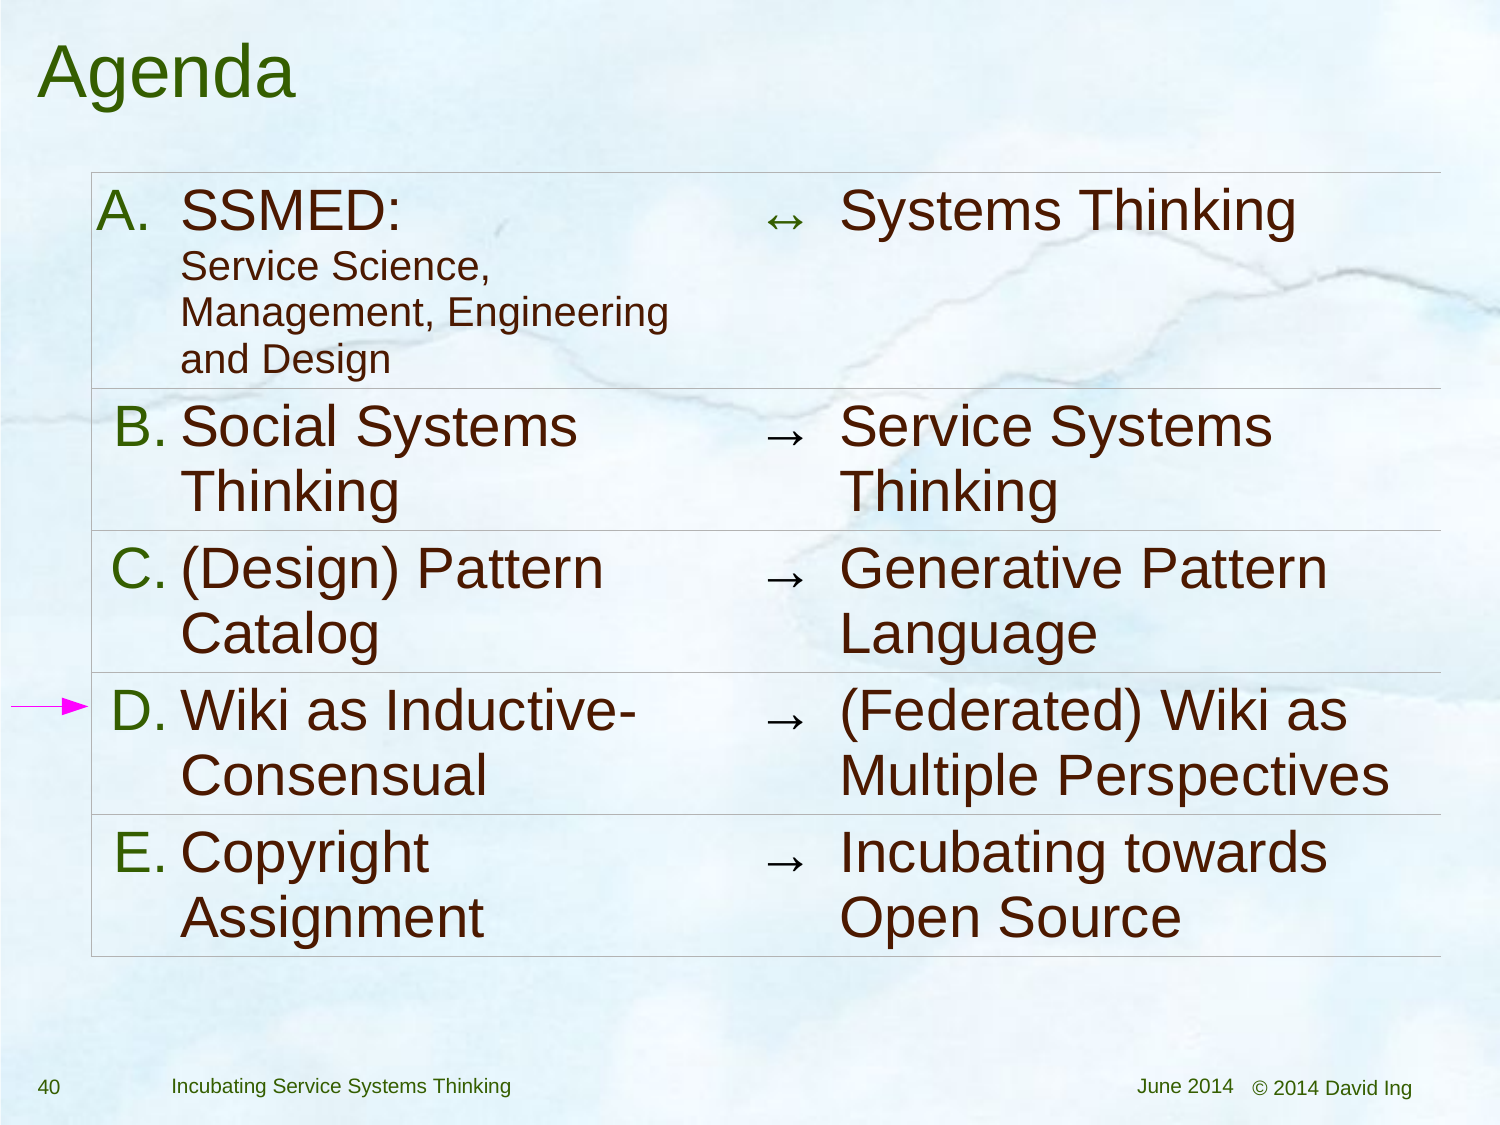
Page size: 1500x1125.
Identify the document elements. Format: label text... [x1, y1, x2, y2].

table_cell Service Systems Thinking [833, 389, 1441, 530]
table_cell C. [92, 531, 174, 672]
table_cell (Federated) Wiki as Multiple Perspectives [833, 673, 1441, 814]
table_cell → [737, 389, 833, 530]
table_cell Copyright Assignment [174, 815, 737, 956]
table_cell B. [92, 389, 174, 530]
table_cell E. [92, 815, 174, 956]
table_cell Wiki as Inductive-Consensual [174, 673, 737, 814]
table_cell Social Systems Thinking [174, 389, 737, 530]
table_header SSMED: Service Science, Management, Engineering and Design [174, 173, 737, 388]
title Agenda [37, 37, 1463, 152]
table_header ↔ [737, 173, 833, 388]
table_cell Generative Pattern Language [833, 531, 1441, 672]
table_cell → [737, 815, 833, 956]
table_header Systems Thinking [833, 173, 1441, 388]
table_cell D. [92, 673, 174, 814]
picture [0, 0, 1500, 1125]
table_cell → [737, 673, 833, 814]
table_cell (Design) Pattern Catalog [174, 531, 737, 672]
table_cell Incubating towards Open Source [833, 815, 1441, 956]
table_cell → [737, 531, 833, 672]
table_header A. [92, 173, 174, 388]
